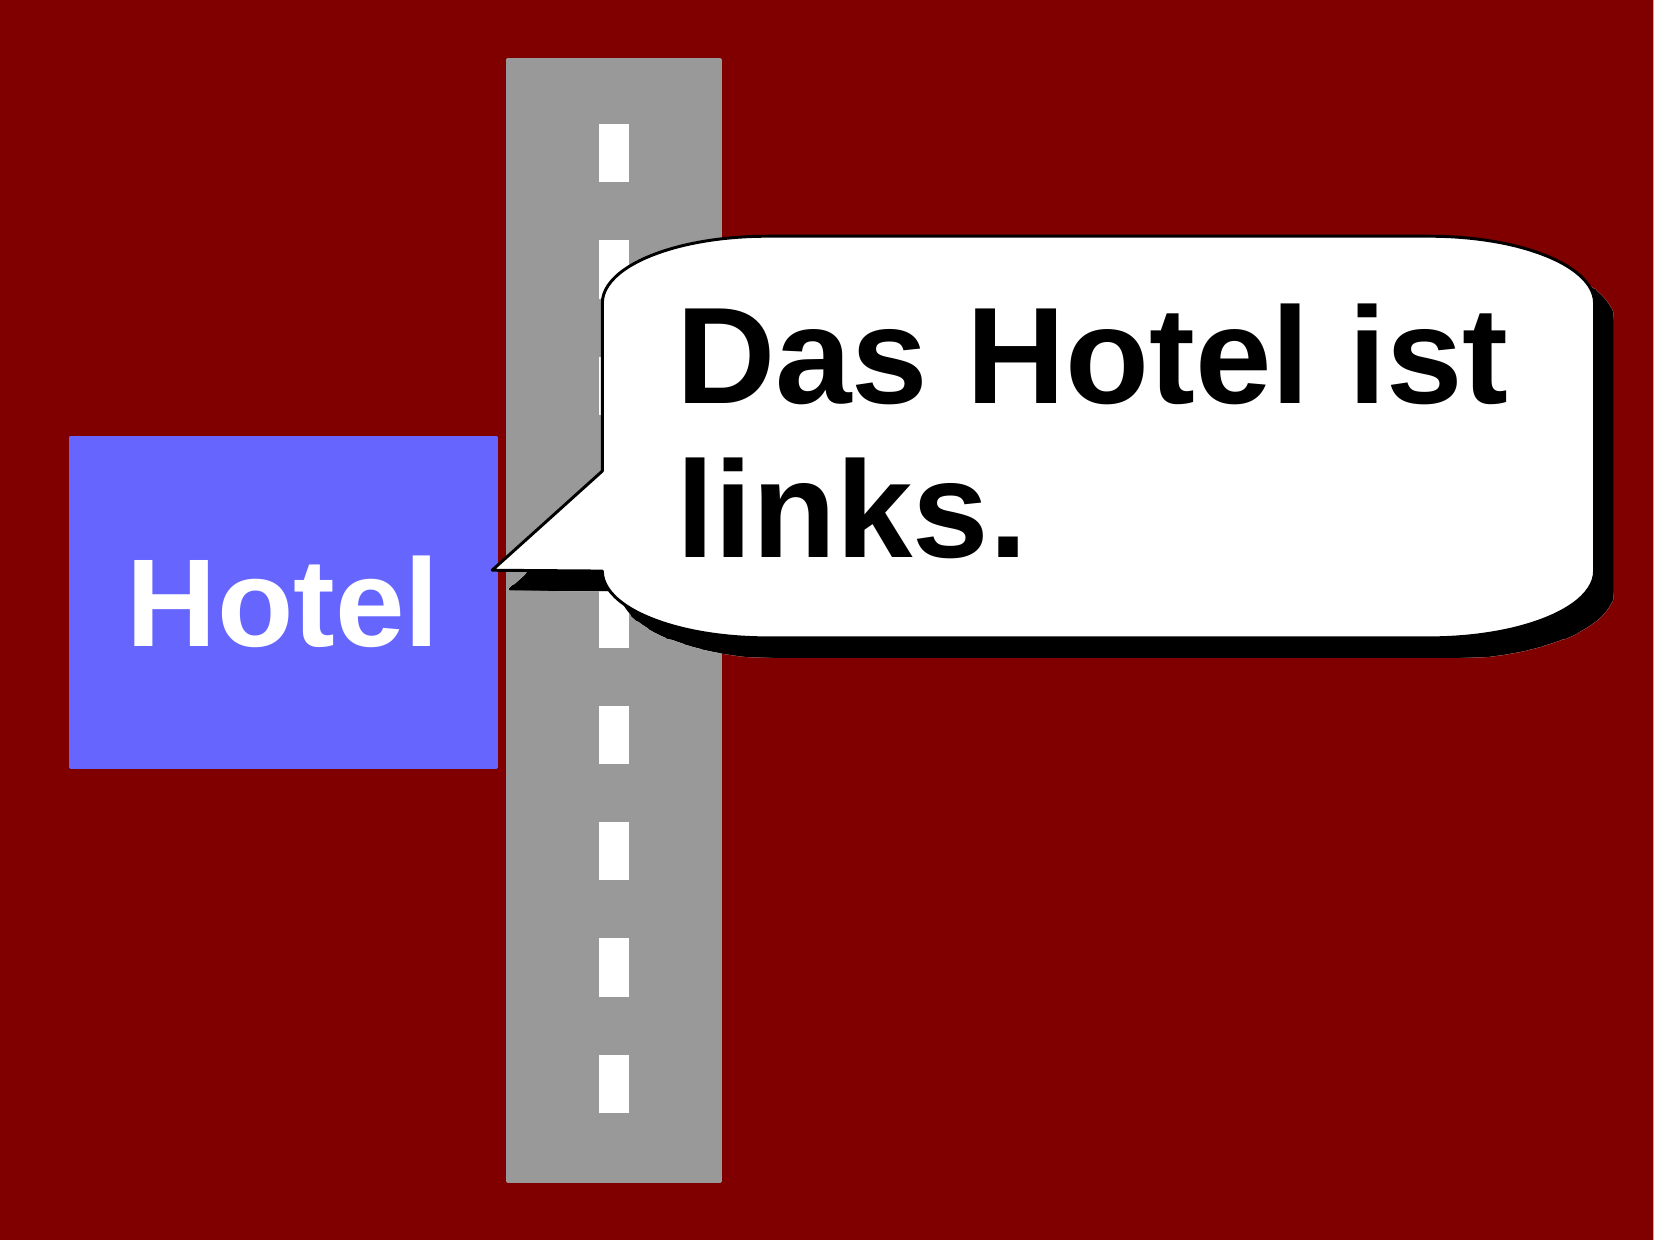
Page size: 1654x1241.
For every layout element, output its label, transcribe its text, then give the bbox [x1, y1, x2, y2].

text_box Hotel [112, 525, 467, 681]
text_box Das Hotel ist links. [661, 271, 1571, 595]
text_box [70, 59, 1595, 1182]
